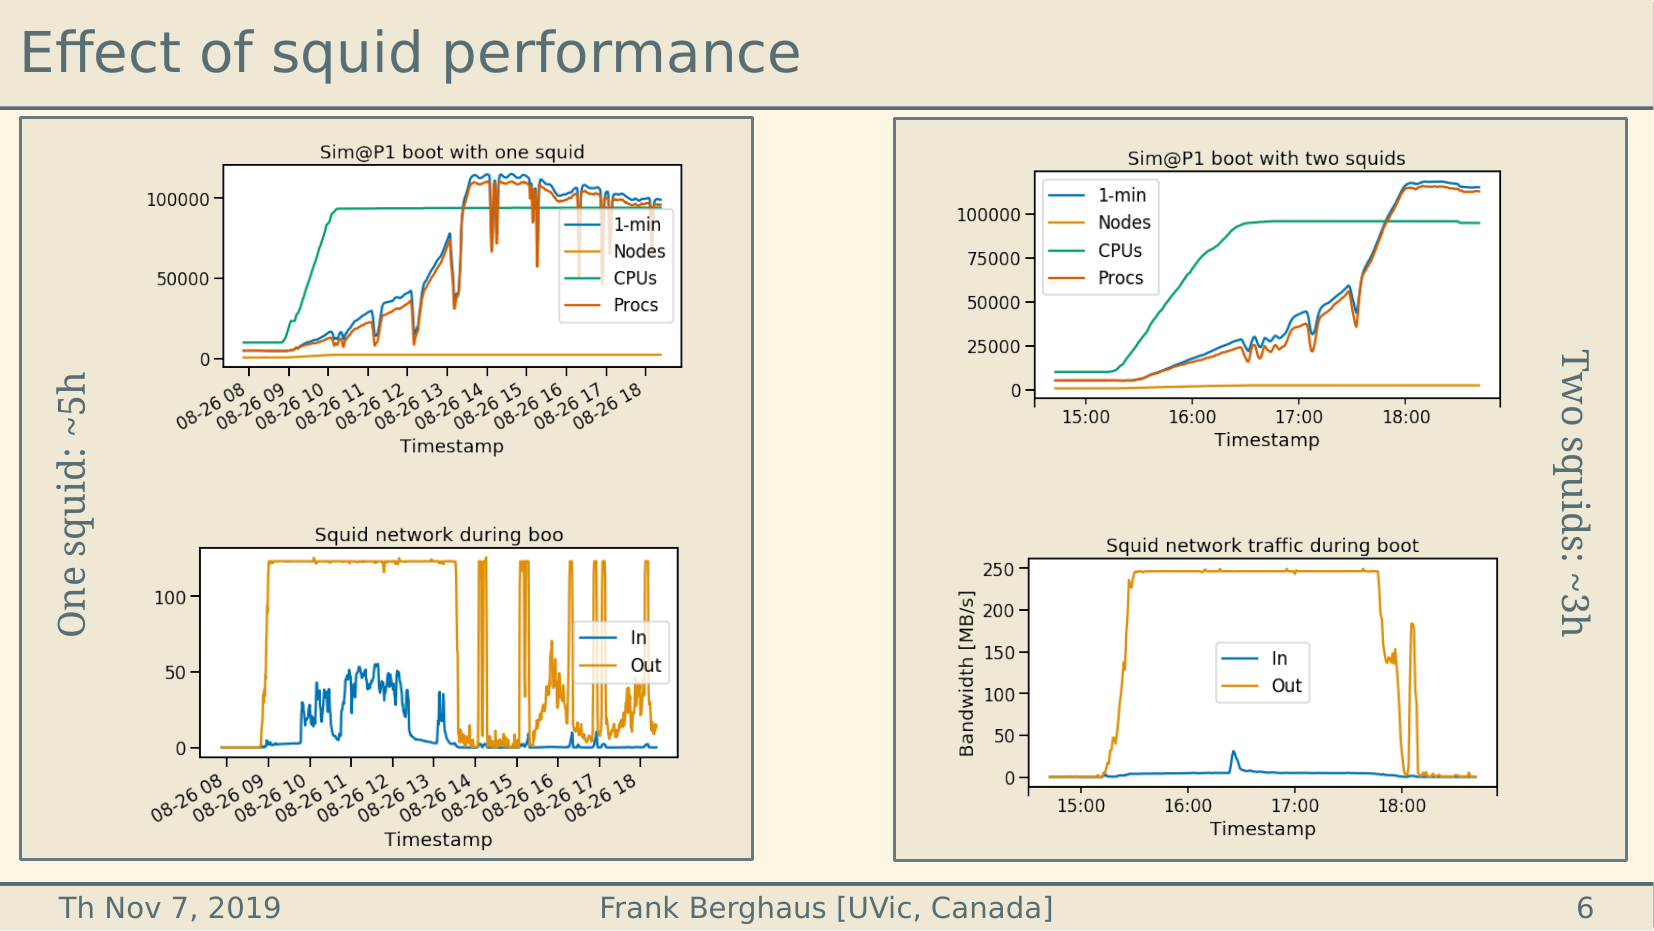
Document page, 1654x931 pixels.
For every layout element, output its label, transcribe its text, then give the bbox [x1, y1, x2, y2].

title Effect of squid performance [2, 0, 1654, 107]
text_box [20, 117, 753, 860]
picture [952, 530, 1513, 847]
picture [138, 137, 698, 464]
text_box [894, 118, 1627, 861]
picture [141, 519, 695, 858]
text_box One squid: ~5h [37, 357, 104, 654]
picture [948, 143, 1517, 458]
text_box Two squids: ~3h [1543, 335, 1610, 654]
